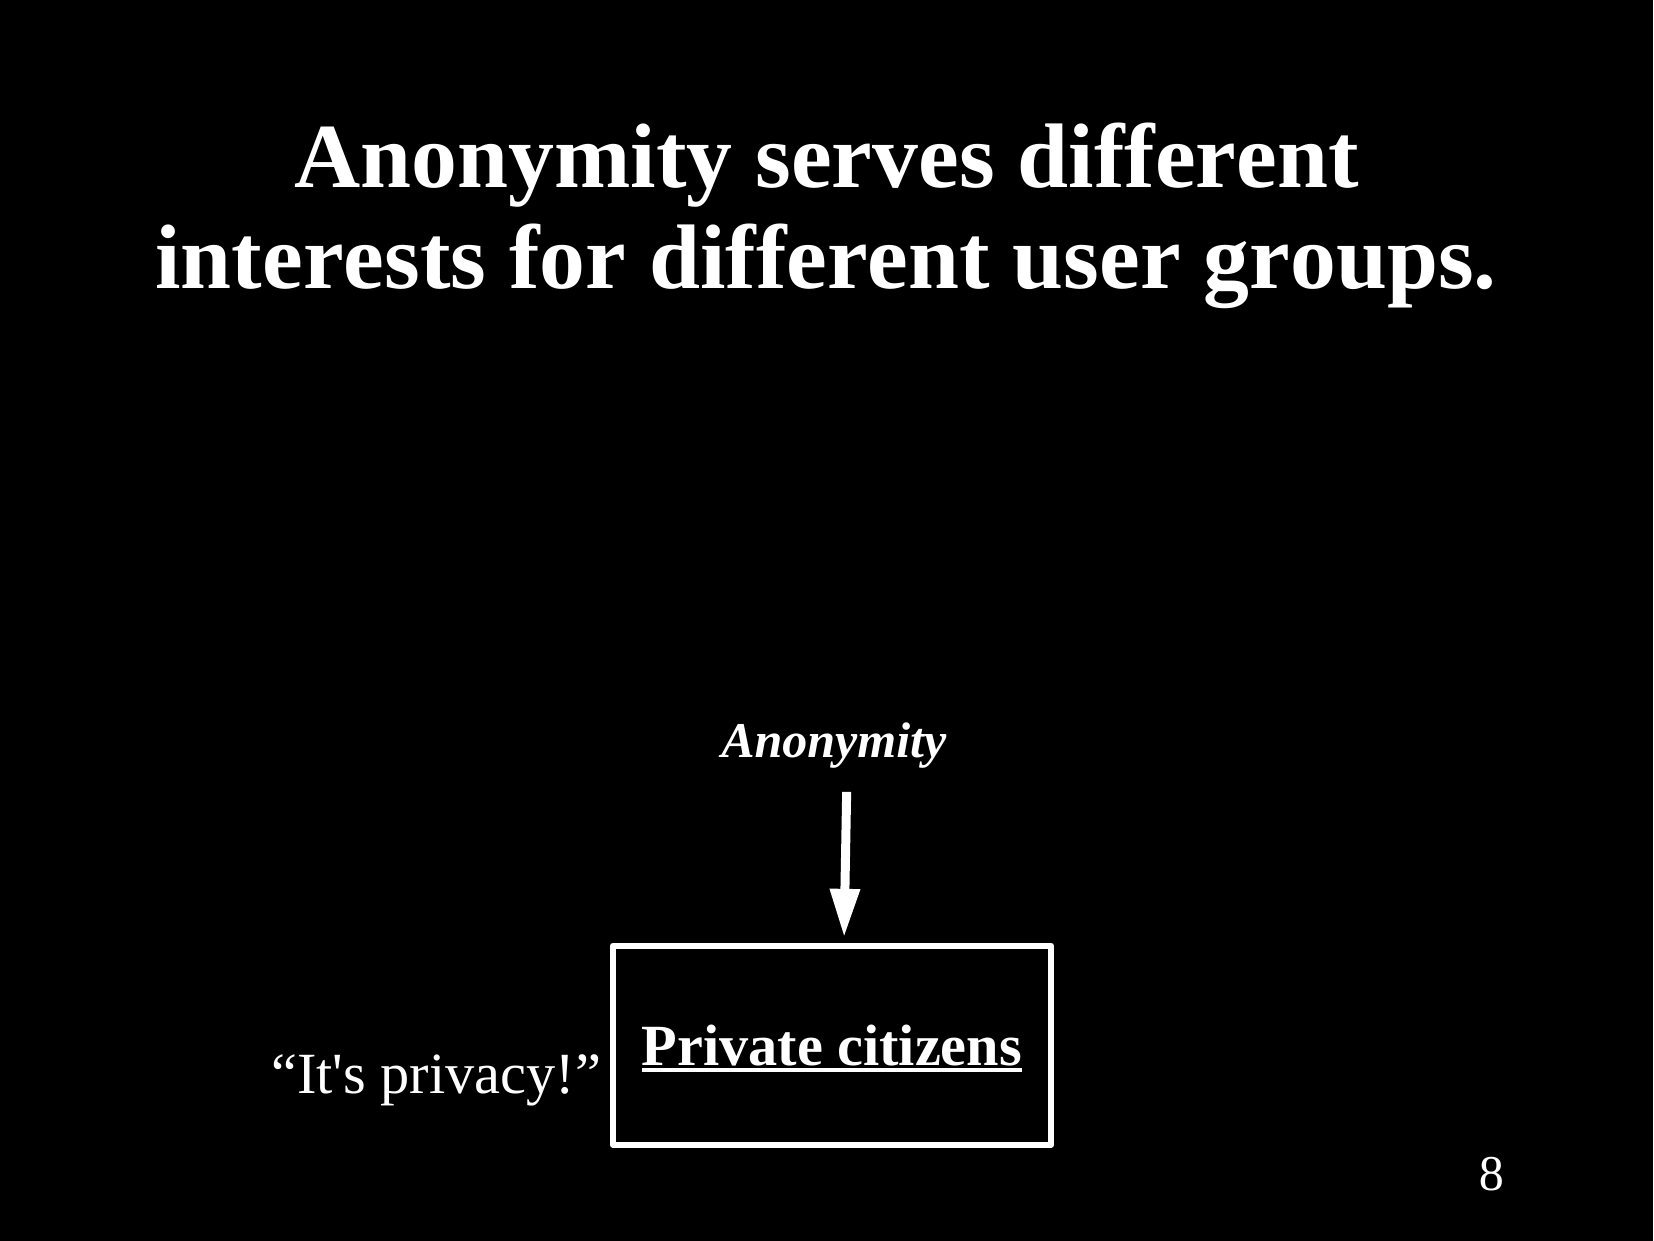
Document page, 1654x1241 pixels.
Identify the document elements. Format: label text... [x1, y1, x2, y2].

text_box Anonymity [632, 668, 1036, 813]
text_box “It's privacy!” [271, 1041, 602, 1112]
title Anonymity serves different interests for different user groups. [121, 87, 1534, 327]
text_box Private citizens [612, 945, 1052, 1145]
